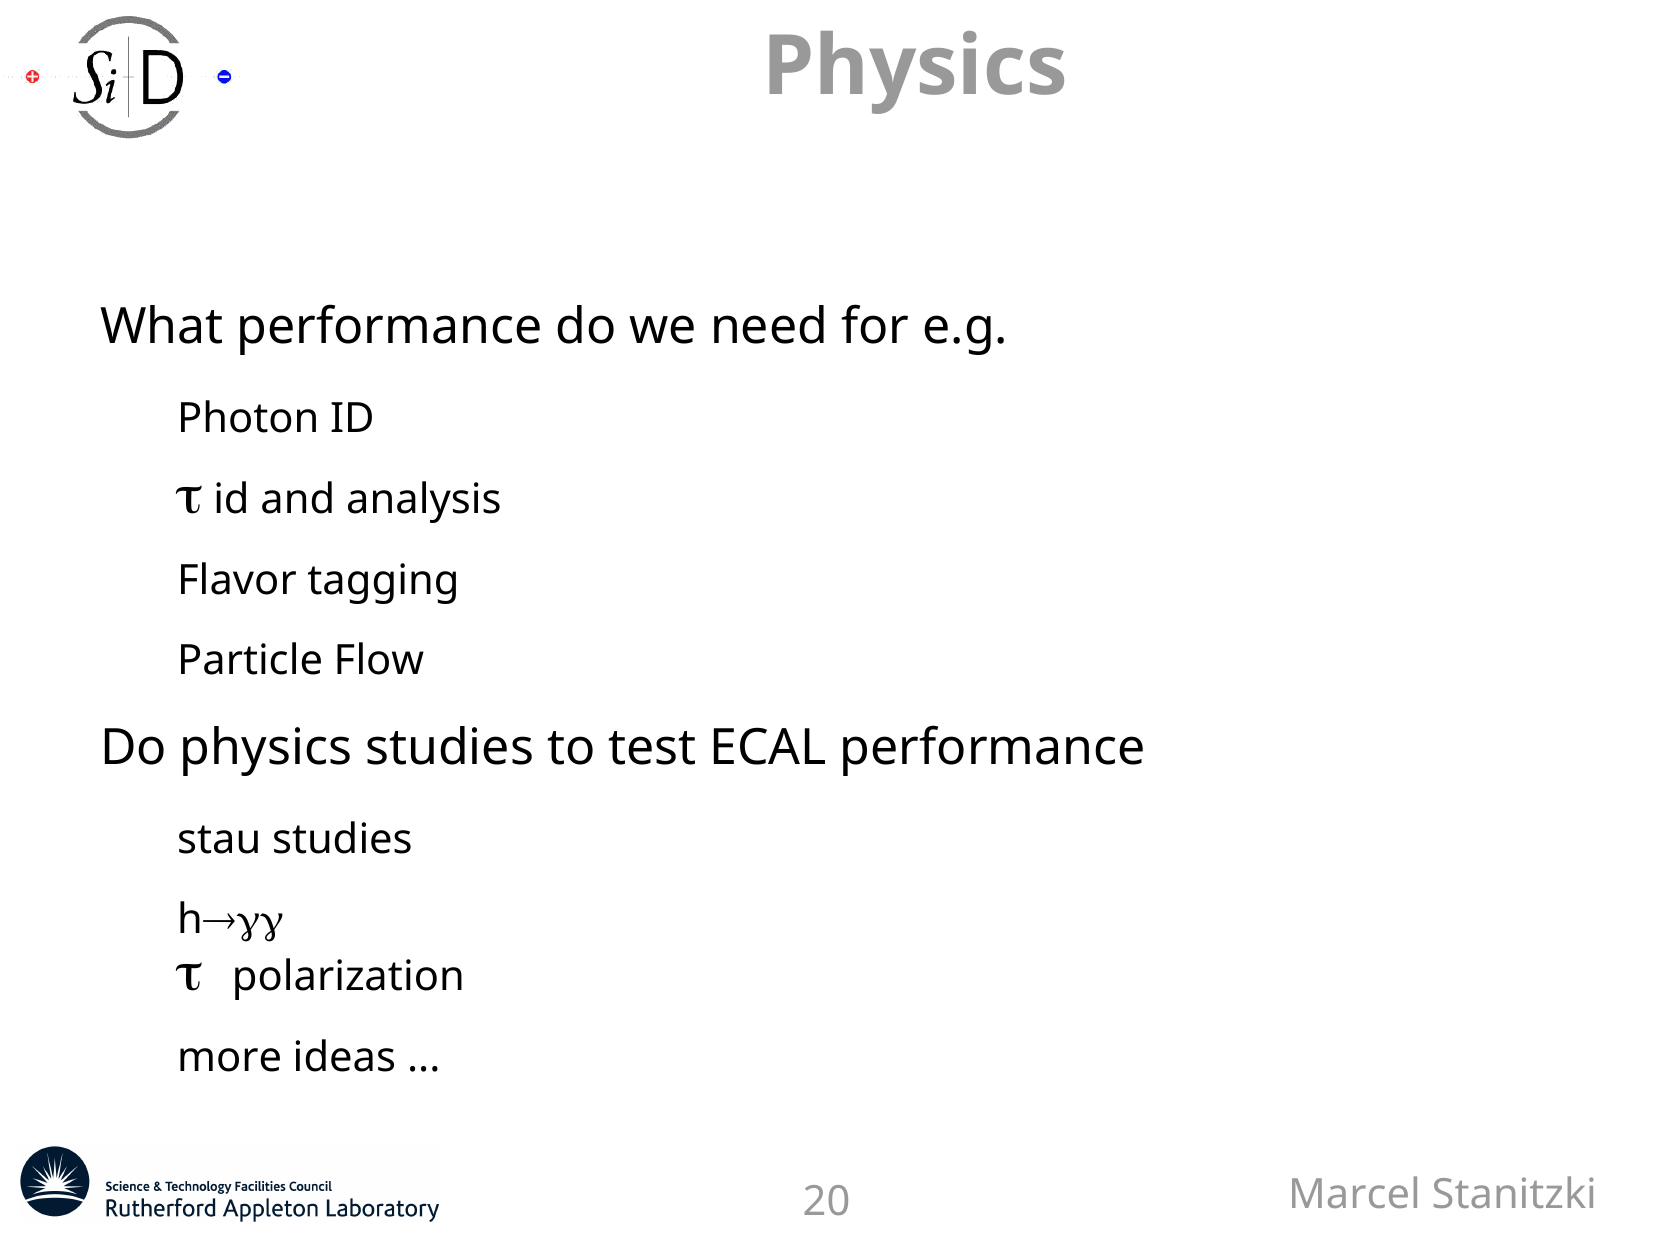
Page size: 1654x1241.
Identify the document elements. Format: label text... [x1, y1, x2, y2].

picture [0, 0, 256, 154]
list What performance do we need for e.g. Photon ID  id and analysis Flavor tagging Particle Flow Do physics studies to test ECAL performance stau studies h  polarization more ideas ... [82, 290, 1571, 1094]
title Physics [250, 11, 1580, 113]
picture [19, 1145, 439, 1222]
